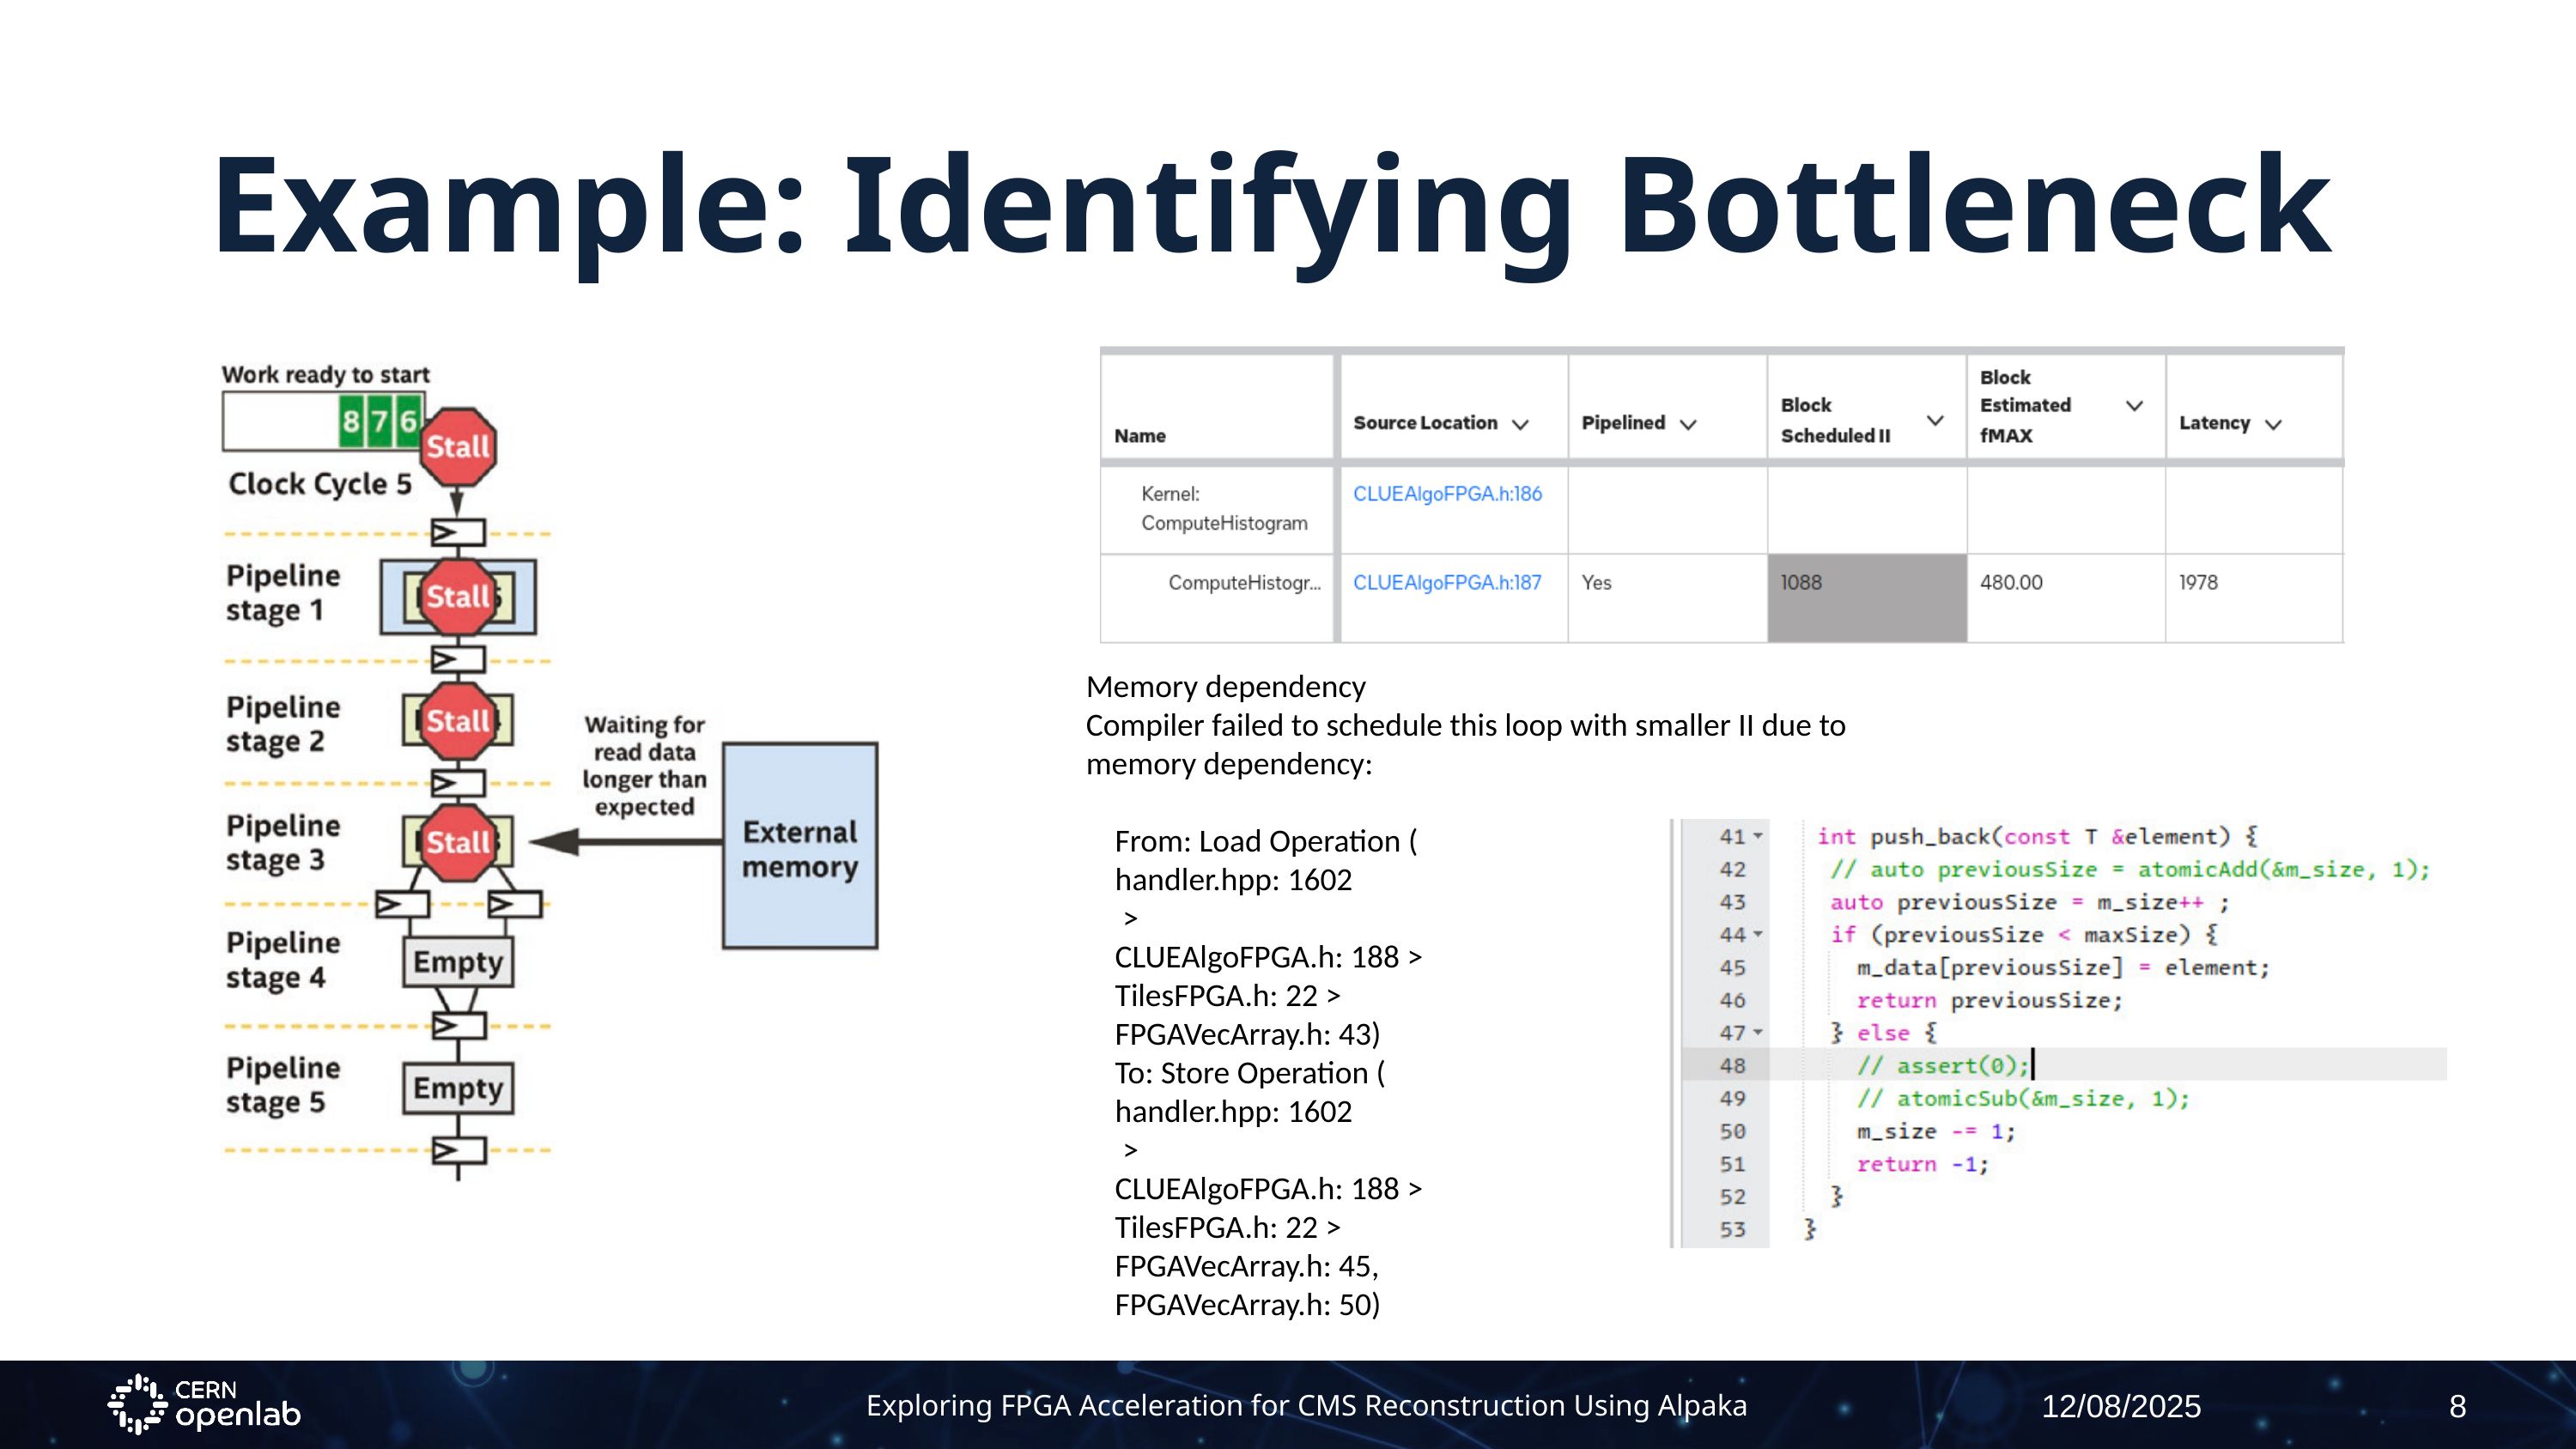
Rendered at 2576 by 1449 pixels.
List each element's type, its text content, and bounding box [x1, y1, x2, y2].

text_box Example: Identifying Bottleneck [53, 137, 2490, 279]
picture [0, 0, 2576, 1449]
text_box 12/08/2025 [2028, 1379, 2254, 1443]
text_box Example: Identifying Bottleneck [1521, 194, 1550, 237]
text_box 8 [2436, 1379, 2512, 1431]
text_box Example: Identifying Bottleneck [598, 194, 626, 237]
text_box Memory dependency Compiler failed to schedule this loop with smaller II due to memory dependency: From: Load Operation ( handler.hpp: 1602 > CLUEAlgoFPGA.h: 188 > TilesFPGA.h: 22 > FPGAVecArray.h: 43) To: Store Operation ( handler.hpp: 1602 > CLUEAlgoFPGA.h: 188 > TilesFPGA.h: 22 > FPGAVecArray.h: 45, FPGAVecArray.h: 50) [1073, 658, 1896, 1329]
footer Exploring FPGA Acceleration for CMS Reconstruction Using Alpaka [833, 1366, 1783, 1443]
